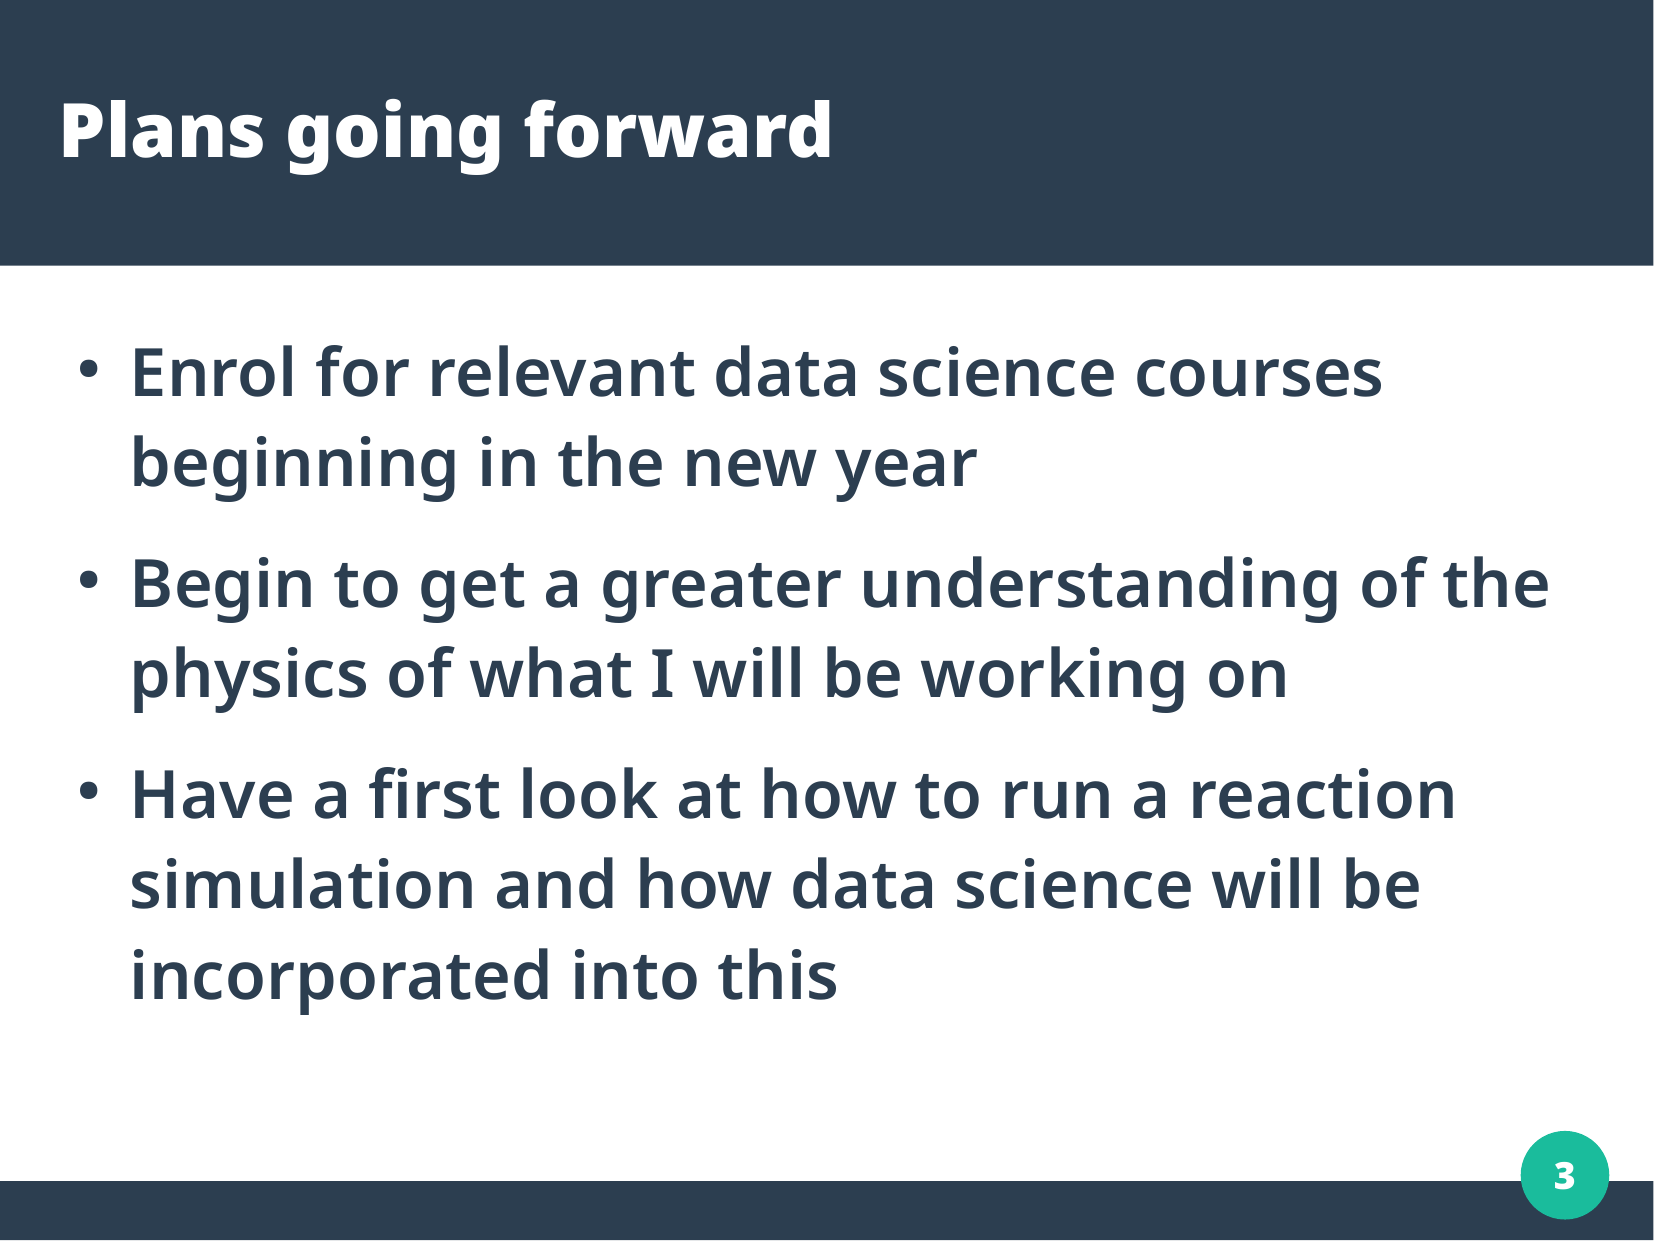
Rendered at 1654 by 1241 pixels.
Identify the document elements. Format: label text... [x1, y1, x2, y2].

title Plans going forward [59, 49, 1595, 207]
list Enrol for relevant data science courses beginning in the new year Begin to get a greater understanding of the physics of what I will be working on Have a first look at how to run a reaction simulation and how data science will be incorporated into this [59, 324, 1595, 1152]
